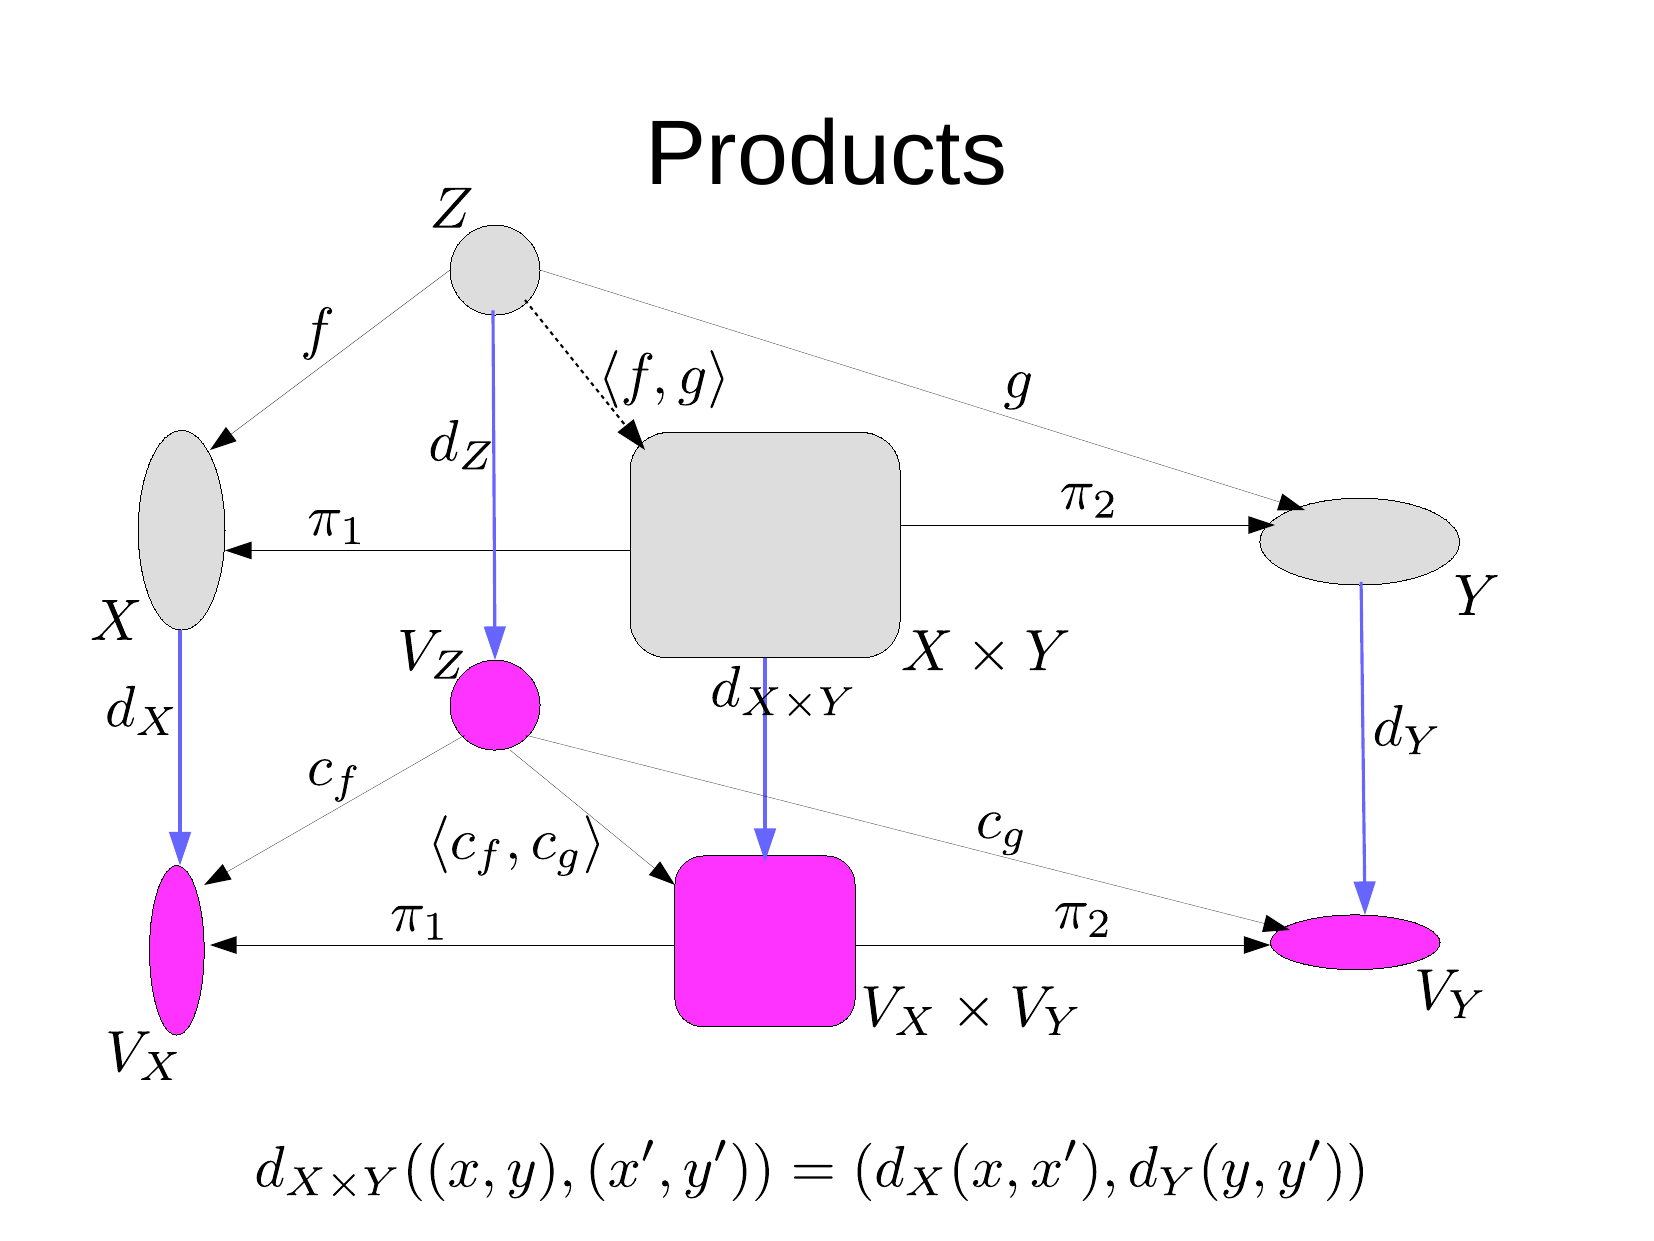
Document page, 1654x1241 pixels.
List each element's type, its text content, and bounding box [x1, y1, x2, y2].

text_box [860, 986, 1081, 1036]
text_box [138, 430, 226, 630]
text_box [975, 812, 1026, 856]
text_box [1003, 371, 1034, 410]
text_box [597, 349, 730, 409]
text_box [254, 1139, 1369, 1202]
title Products [82, 49, 1571, 257]
text_box [90, 600, 143, 640]
text_box [710, 665, 856, 721]
text_box [630, 432, 901, 658]
text_box [900, 630, 1071, 676]
text_box [1453, 575, 1501, 616]
text_box [307, 510, 364, 545]
text_box [104, 865, 205, 1081]
text_box [396, 630, 541, 751]
text_box [428, 420, 493, 470]
text_box [1270, 914, 1441, 970]
text_box [429, 187, 474, 228]
text_box [105, 685, 177, 736]
text_box [1053, 903, 1111, 937]
text_box [300, 306, 335, 361]
text_box [1413, 969, 1486, 1019]
text_box [306, 759, 360, 802]
text_box [674, 855, 856, 1027]
text_box [1259, 498, 1460, 585]
text_box [450, 225, 540, 316]
text_box [1372, 705, 1441, 755]
text_box [1059, 483, 1116, 518]
text_box [390, 905, 447, 940]
text_box [427, 815, 606, 876]
